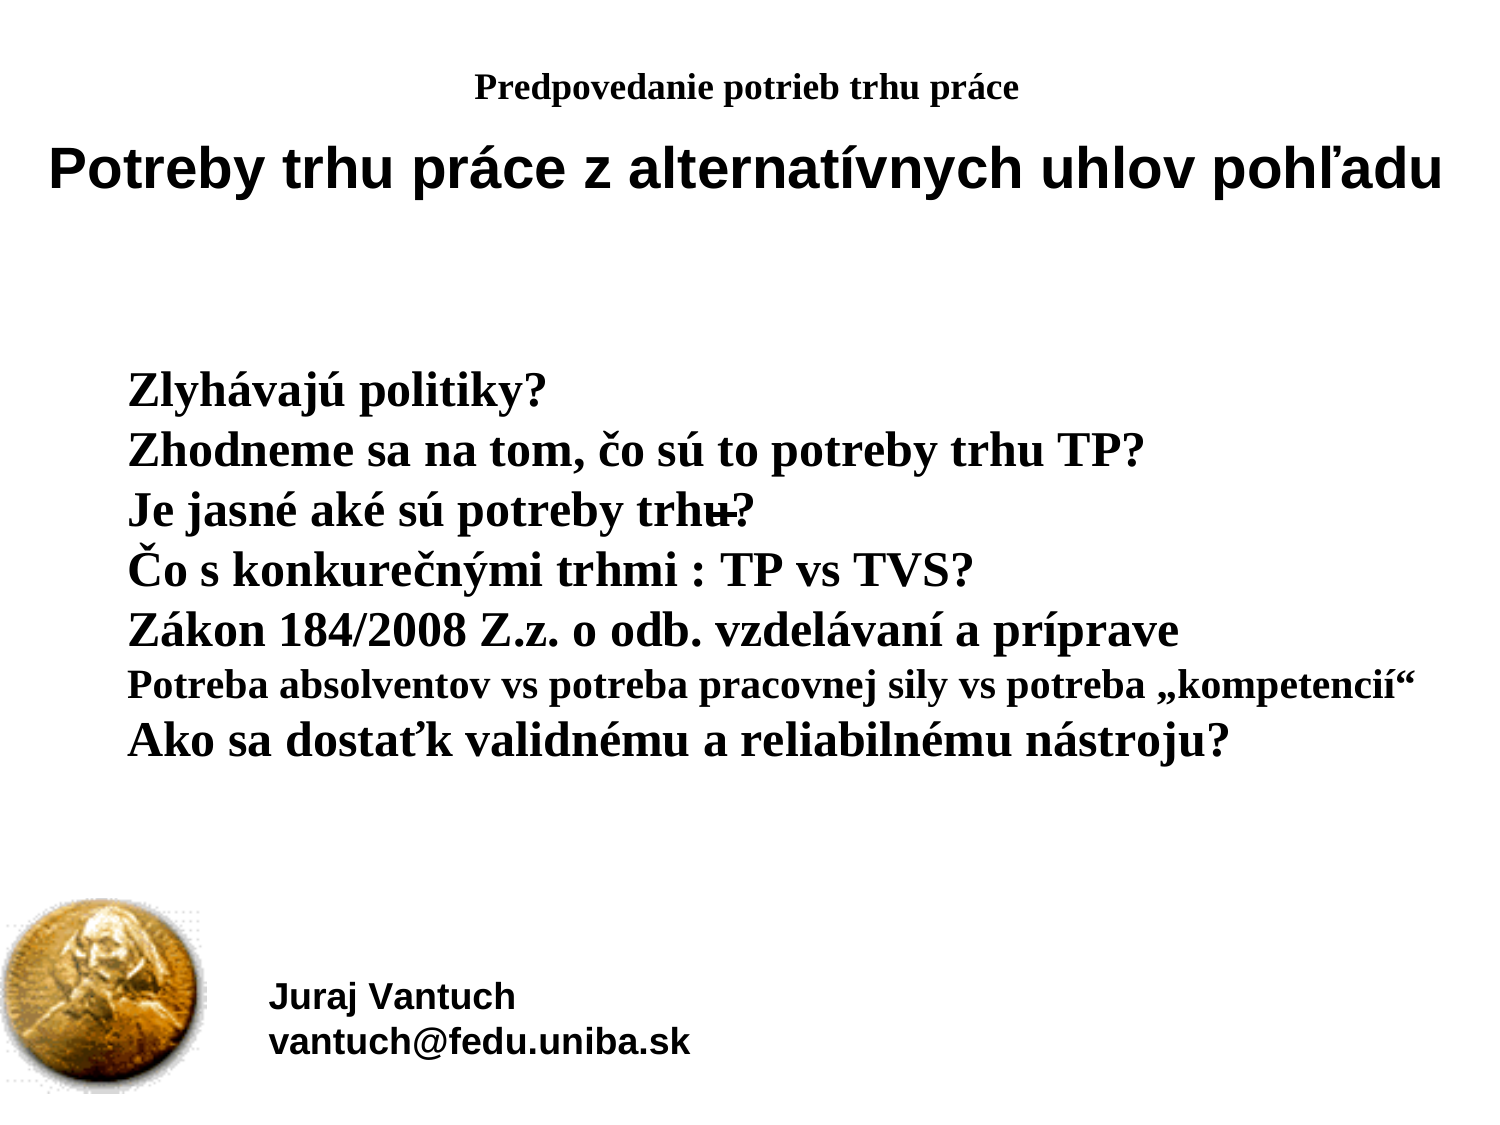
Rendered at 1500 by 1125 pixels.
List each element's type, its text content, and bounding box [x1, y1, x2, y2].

text_box Zlyhávajú politiky? Zhodneme sa na tom, čo sú to potreby trhu TP? Je jasné aké sú potreby trhu? Čo s konkurečnými trhmi : TP vs TVS? Zákon 184/2008 Z.z. o odb. vzdelávaní a príprave Potreba absolventov vs potreba pracovnej sily vs potreba „kompetencií“ Ako sa dostaťk validnému a reliabilnému nástroju? [112, 348, 1459, 775]
subtitle [560, 928, 1500, 1095]
picture [0, 898, 207, 1094]
text_box Juraj Vantuch vantuch@fedu.uniba.sk [253, 964, 1004, 1070]
text_box Predpovedanie potrieb trhu práce Potreby trhu práce z alternatívnych uhlov pohľadu [29, 54, 1465, 208]
